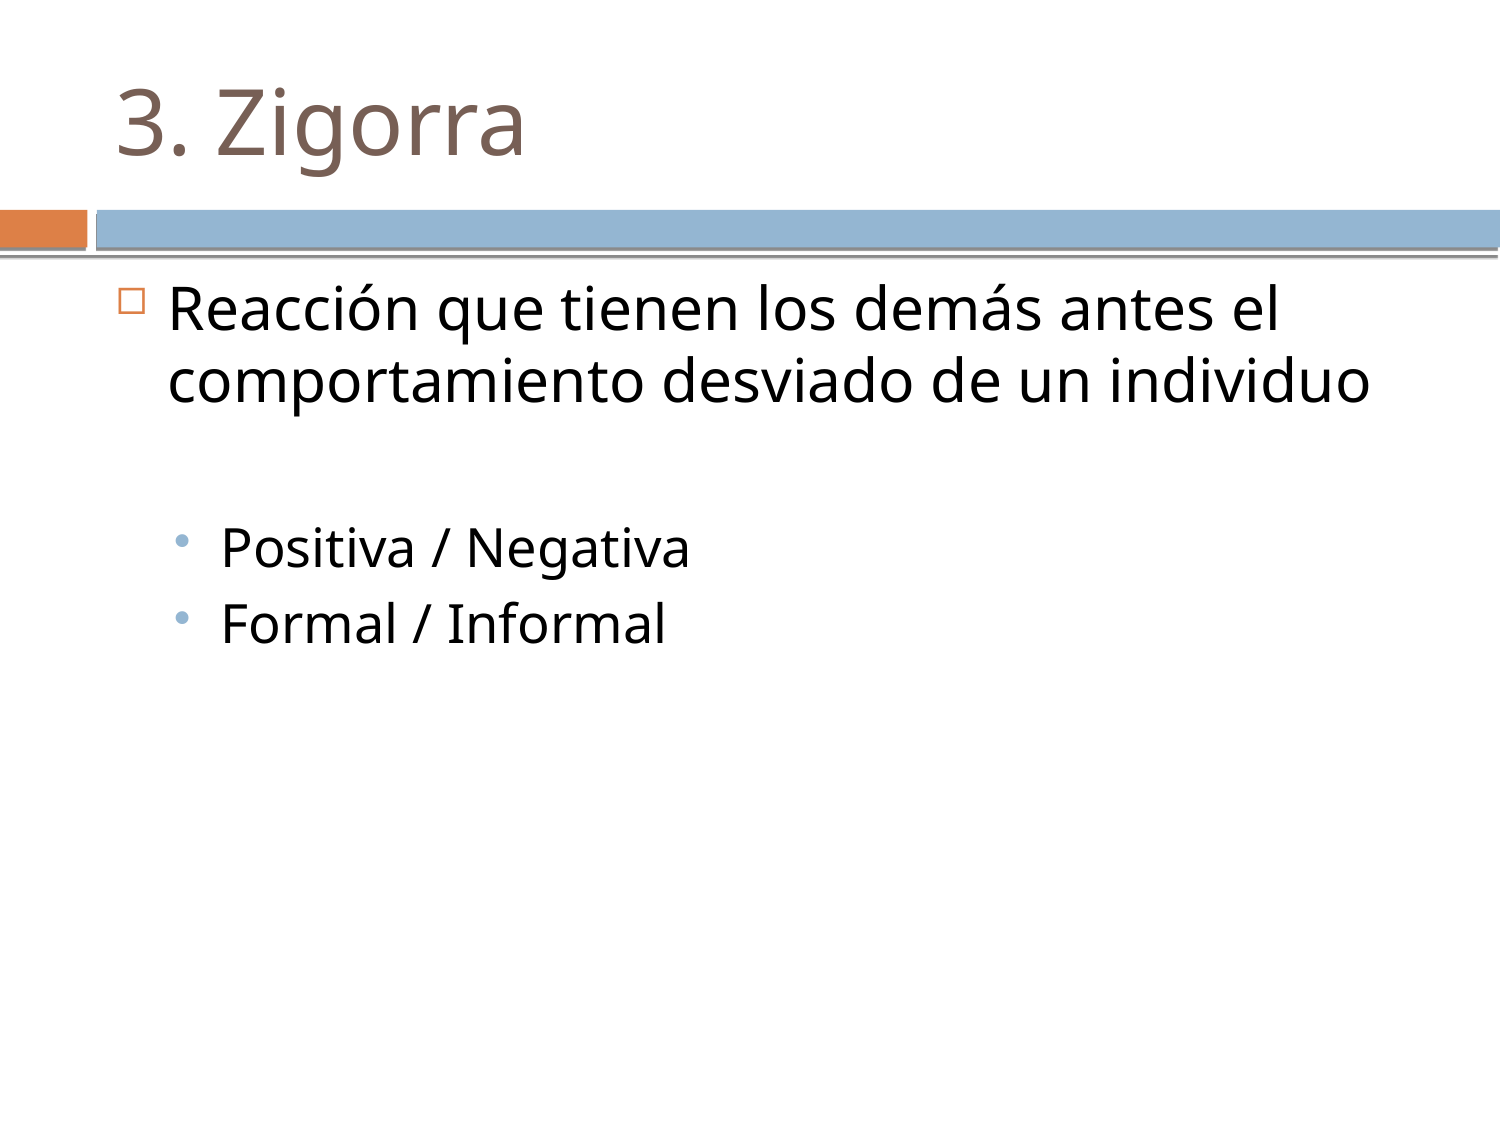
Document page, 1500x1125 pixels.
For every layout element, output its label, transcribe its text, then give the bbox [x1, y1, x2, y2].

list Reacción que tienen los demás antes el comportamiento desviado de un individuo Positiva / Negativa Formal / Informal [100, 262, 1438, 1000]
title 3. Zigorra [100, 37, 1438, 200]
